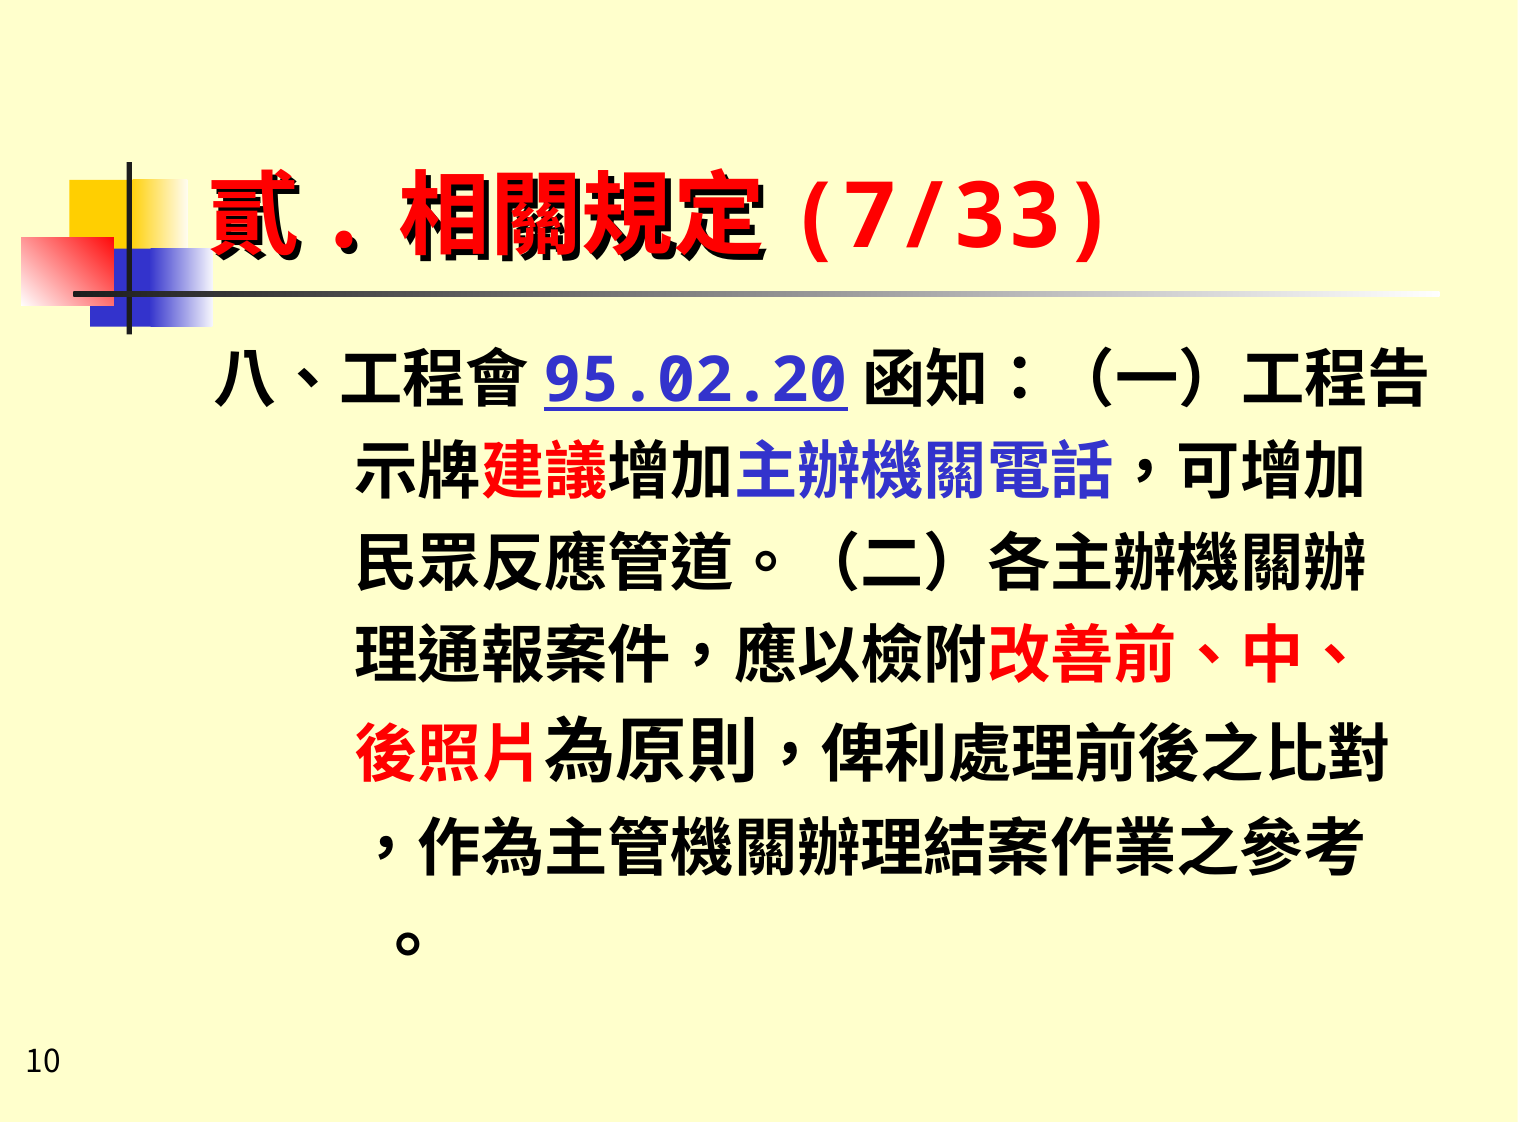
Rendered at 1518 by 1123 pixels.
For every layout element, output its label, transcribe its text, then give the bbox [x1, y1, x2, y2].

list 八、工程會95.02.20函知：（一）工程告 示牌建議增加主辦機關電話，可增加 民眾反應管道。（二）各主辦機關辦 理通報案件，應以檢附改善前、中、 後照片為原則，俾利處理前後之比對 ，作為主管機關辦理結案作業之參考 。 [196, 330, 1487, 1004]
text_box <編號> [0, 1032, 78, 1096]
title 貳.相關規定(7/33) [191, 35, 1485, 275]
